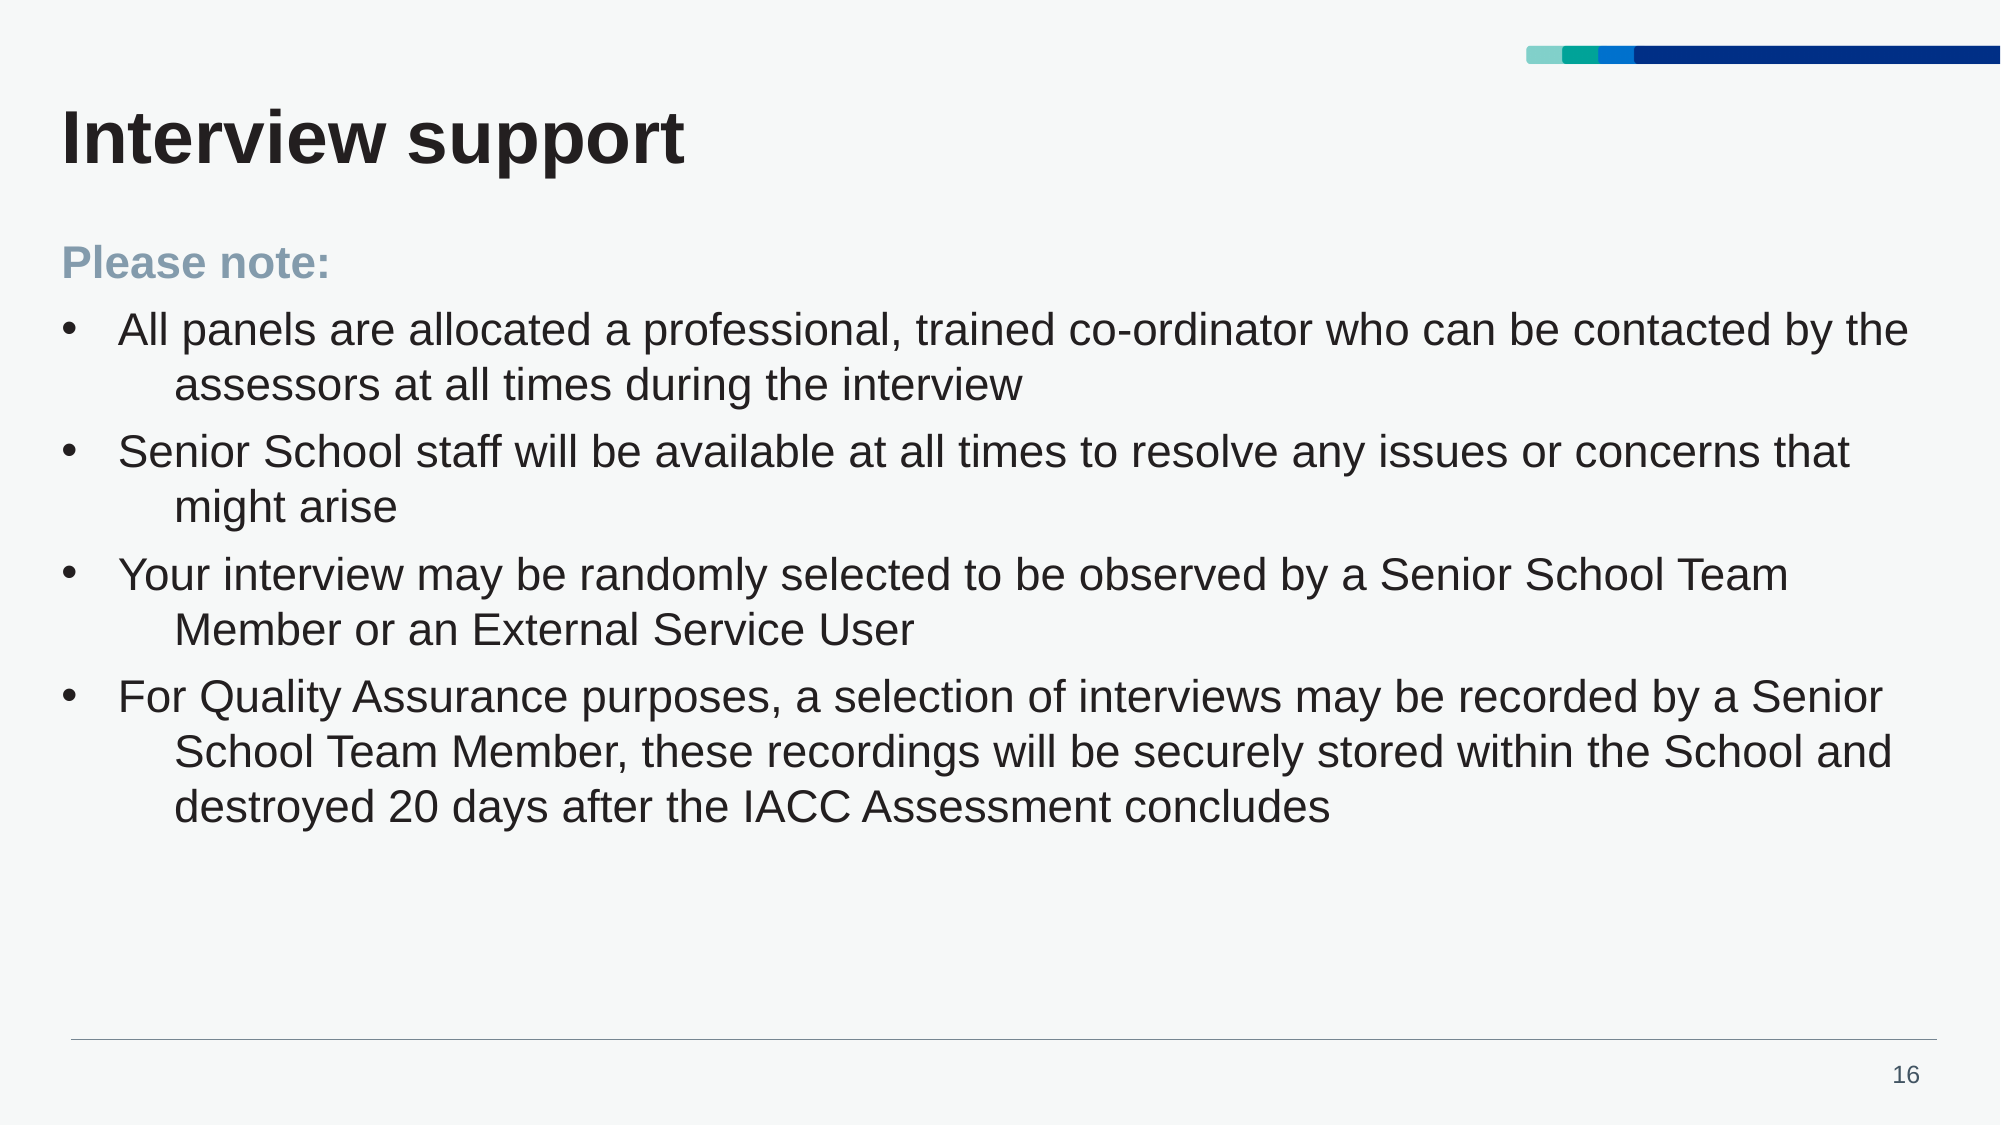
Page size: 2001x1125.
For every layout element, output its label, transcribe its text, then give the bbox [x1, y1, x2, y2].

list Please note: All panels are allocated a professional, trained co-ordinator who can be contacted by the assessors at all times during the interview Senior School staff will be available at all times to resolve any issues or concerns that might arise Your interview may be randomly selected to be observed by a Senior School Team Member or an External Service User For Quality Assurance purposes, a selection of interviews may be recorded by a Senior School Team Member, these recordings will be securely stored within the School and destroyed 20 days after the IACC Assessment concludes [61, 232, 1933, 893]
title Interview support [61, 68, 1933, 210]
